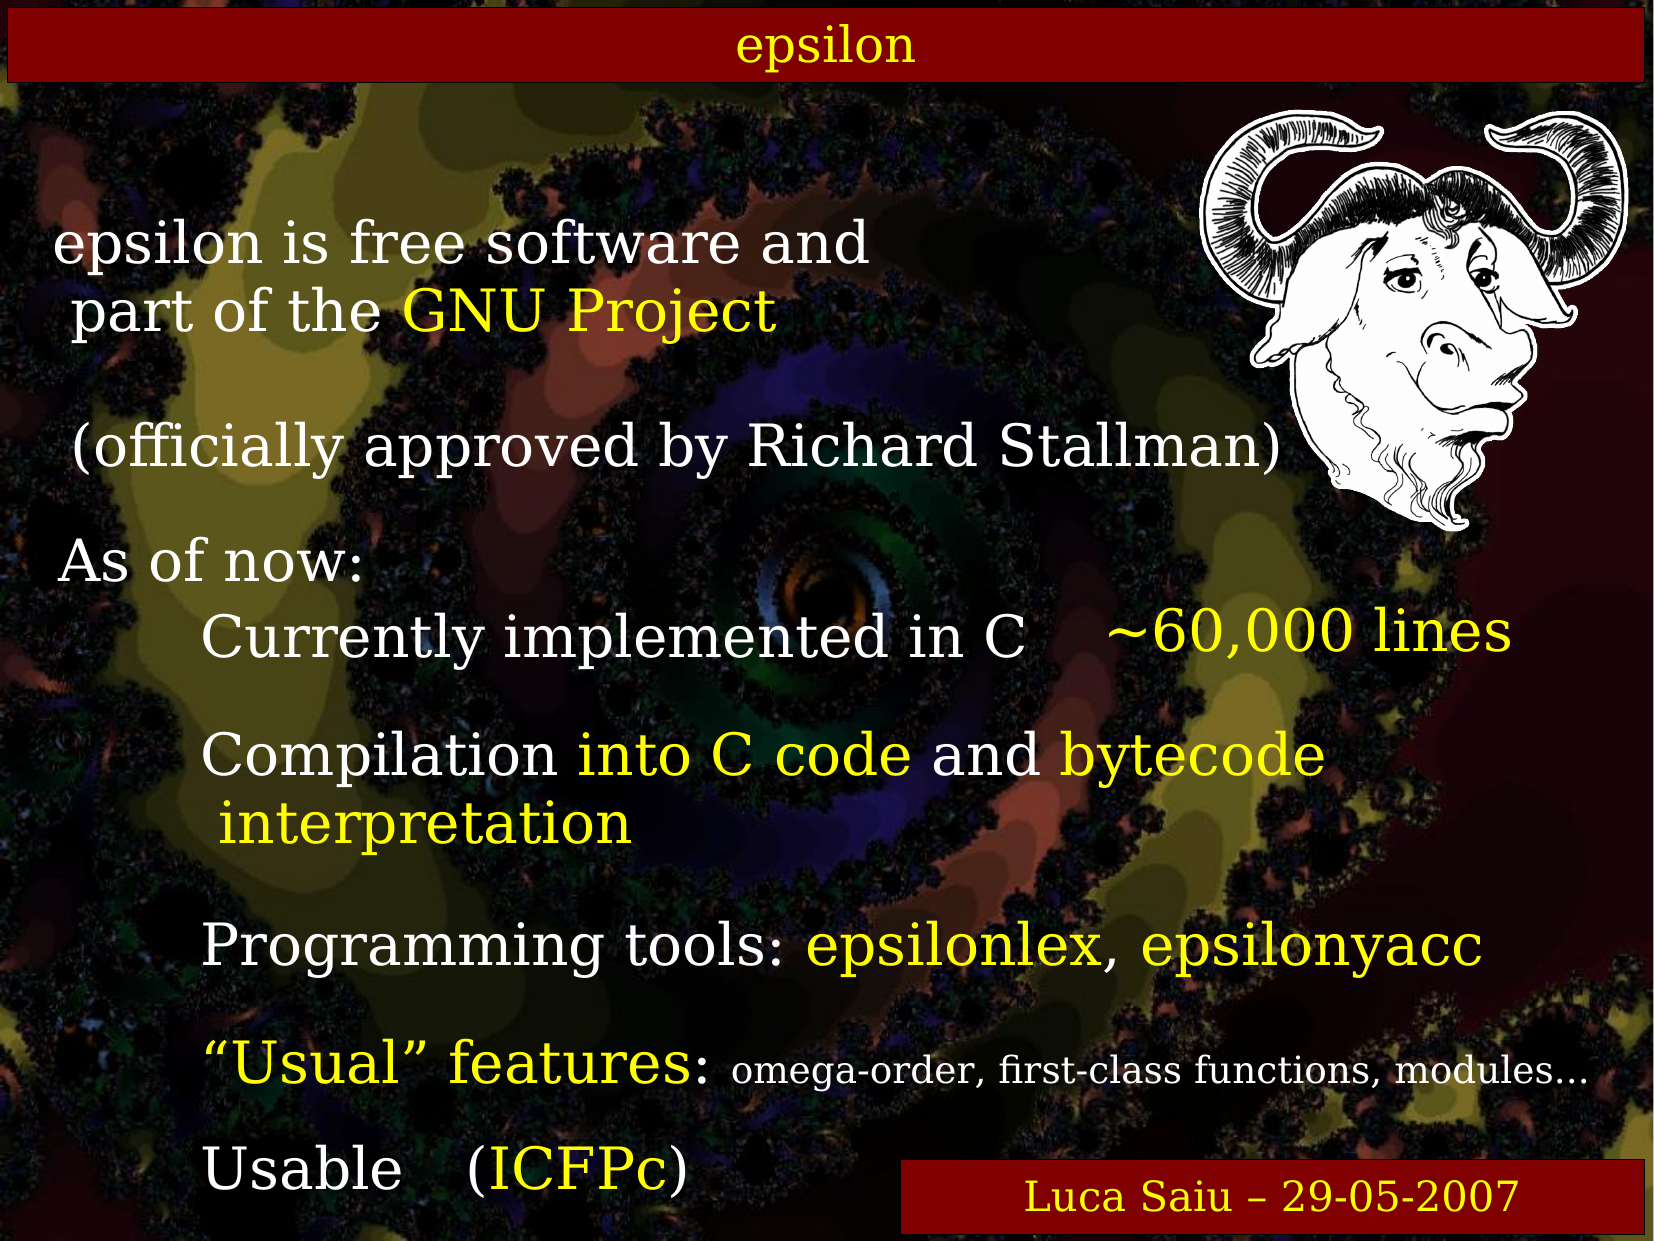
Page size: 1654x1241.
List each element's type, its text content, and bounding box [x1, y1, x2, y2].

text_box ~60,000 lines [1103, 597, 1518, 666]
text_box Currently implemented in C [181, 603, 1117, 672]
text_box (ICFPc) [465, 1135, 709, 1204]
text_box Compilation into C code and bytecode interpretation [181, 721, 1613, 858]
text_box “Usual” features: omega-order, first-class functions, modules... [182, 1029, 1654, 1098]
text_box epsilon is free software and part of the GNU Project (officially approved by Richard Stallman) [33, 209, 1162, 481]
text_box As of now: [40, 527, 976, 595]
text_box Programming tools: epsilonlex, epsilonyacc [181, 910, 1654, 979]
text_box epsilon [7, 7, 1645, 83]
text_box Usable [182, 1135, 451, 1204]
text_box Luca Saiu – 29-05-2007 [900, 1159, 1645, 1235]
picture [0, 0, 1654, 1241]
